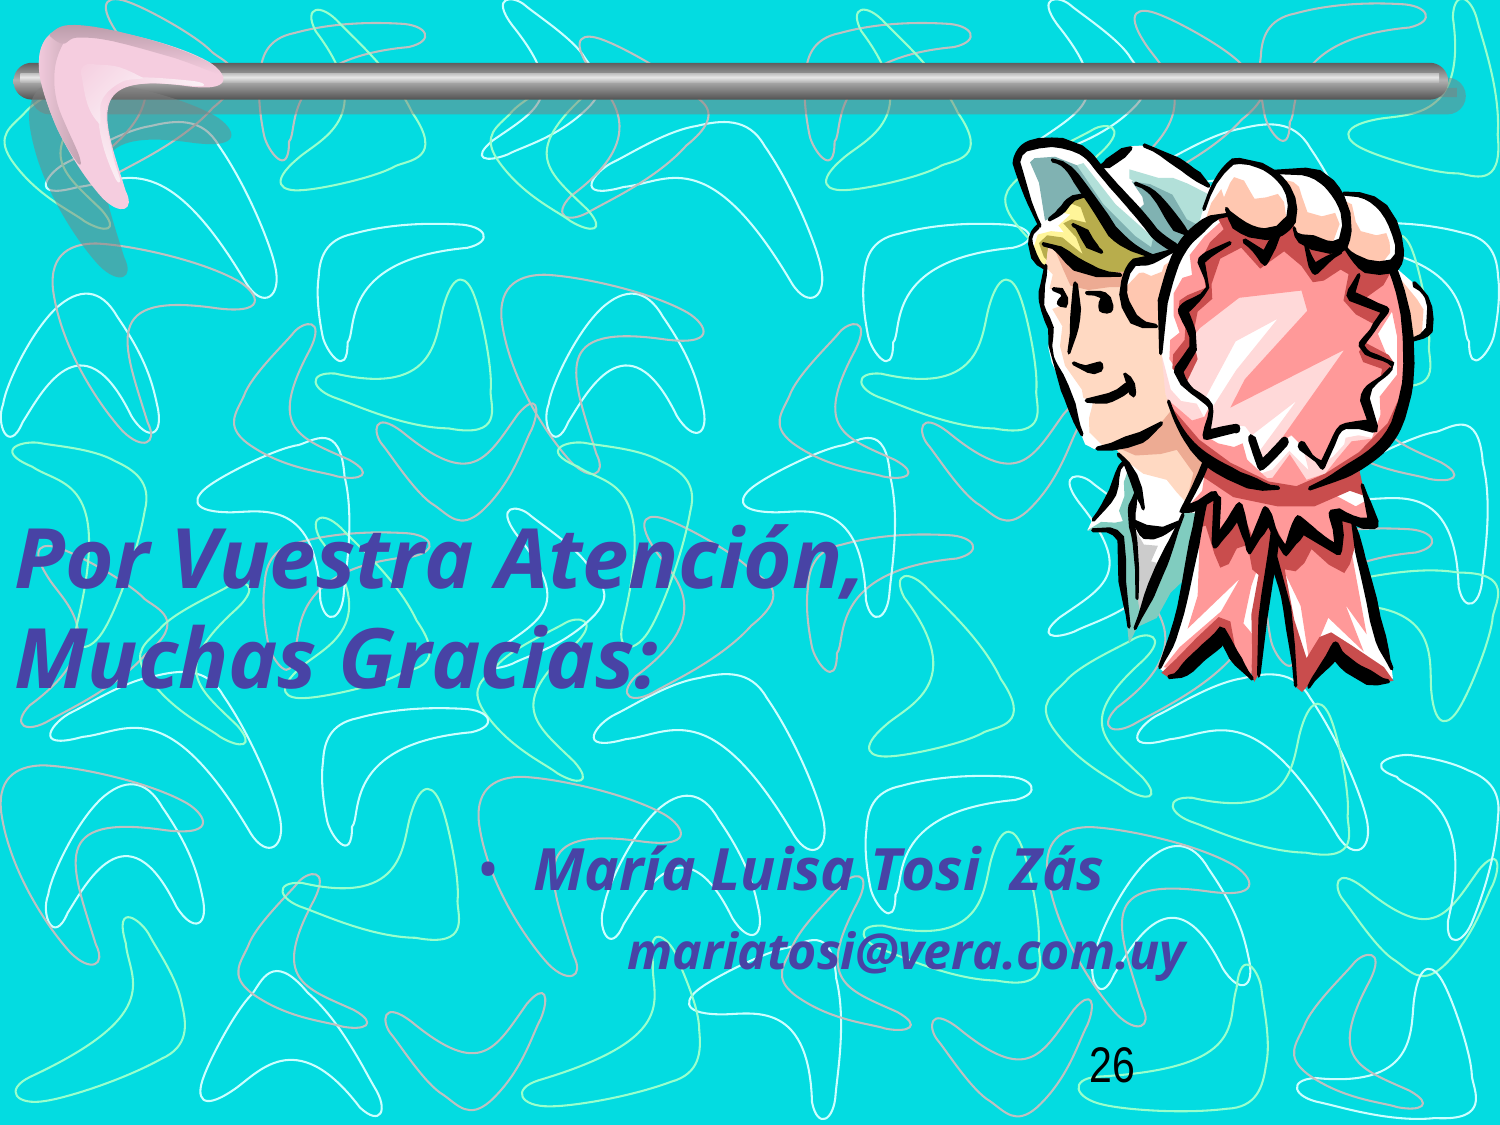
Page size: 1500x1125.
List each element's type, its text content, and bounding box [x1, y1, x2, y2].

list María Luisa Tosi Zás mariatosi@vera.com.uy [462, 825, 1375, 1051]
picture [1012, 137, 1438, 697]
title Por Vuestra Atención, Muchas Gracias: [0, 277, 1051, 923]
